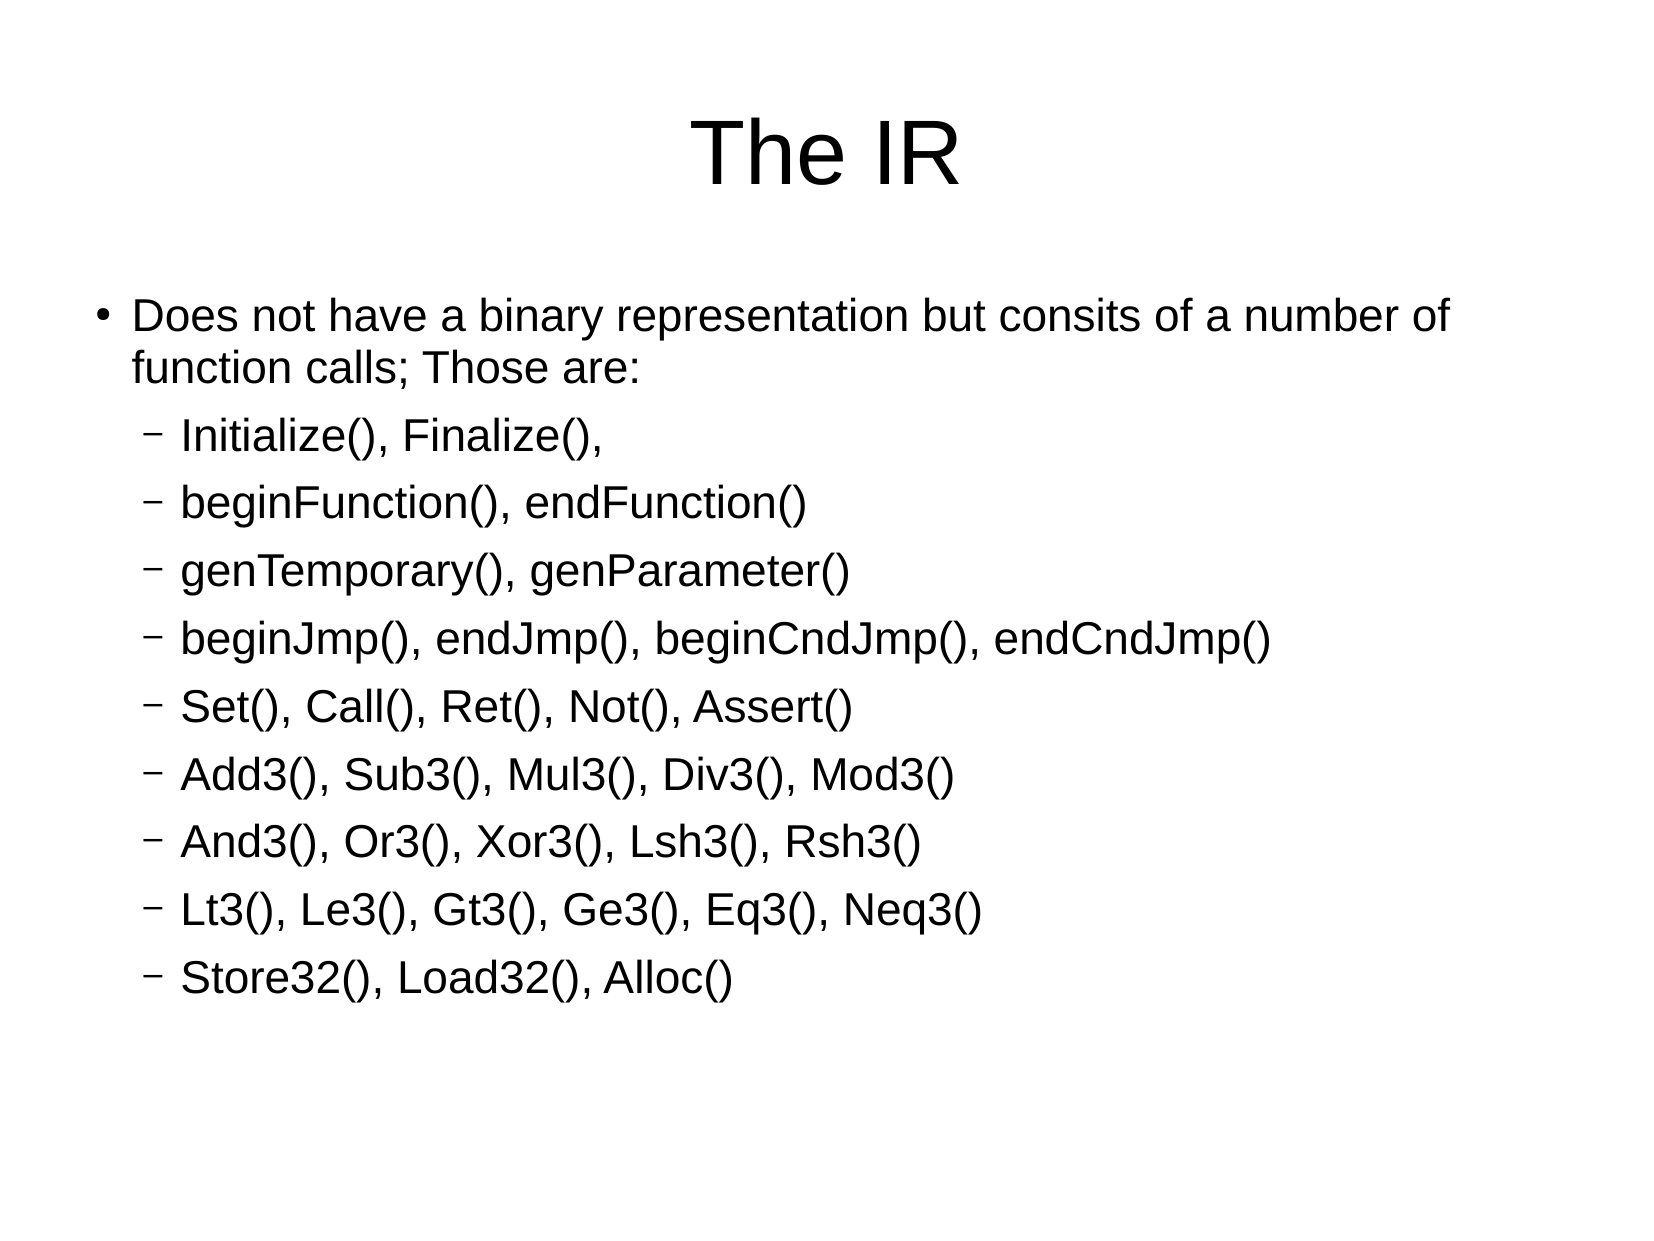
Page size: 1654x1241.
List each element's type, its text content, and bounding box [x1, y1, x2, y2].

title The IR [82, 49, 1571, 257]
list Does not have a binary representation but consits of a number of function calls; Those are: Initialize(), Finalize(), beginFunction(), endFunction() genTemporary(), genParameter() beginJmp(), endJmp(), beginCndJmp(), endCndJmp() Set(), Call(), Ret(), Not(), Assert() Add3(), Sub3(), Mul3(), Div3(), Mod3() And3(), Or3(), Xor3(), Lsh3(), Rsh3() Lt3(), Le3(), Gt3(), Ge3(), Eq3(), Neq3() Store32(), Load32(), Alloc() [82, 290, 1571, 1010]
